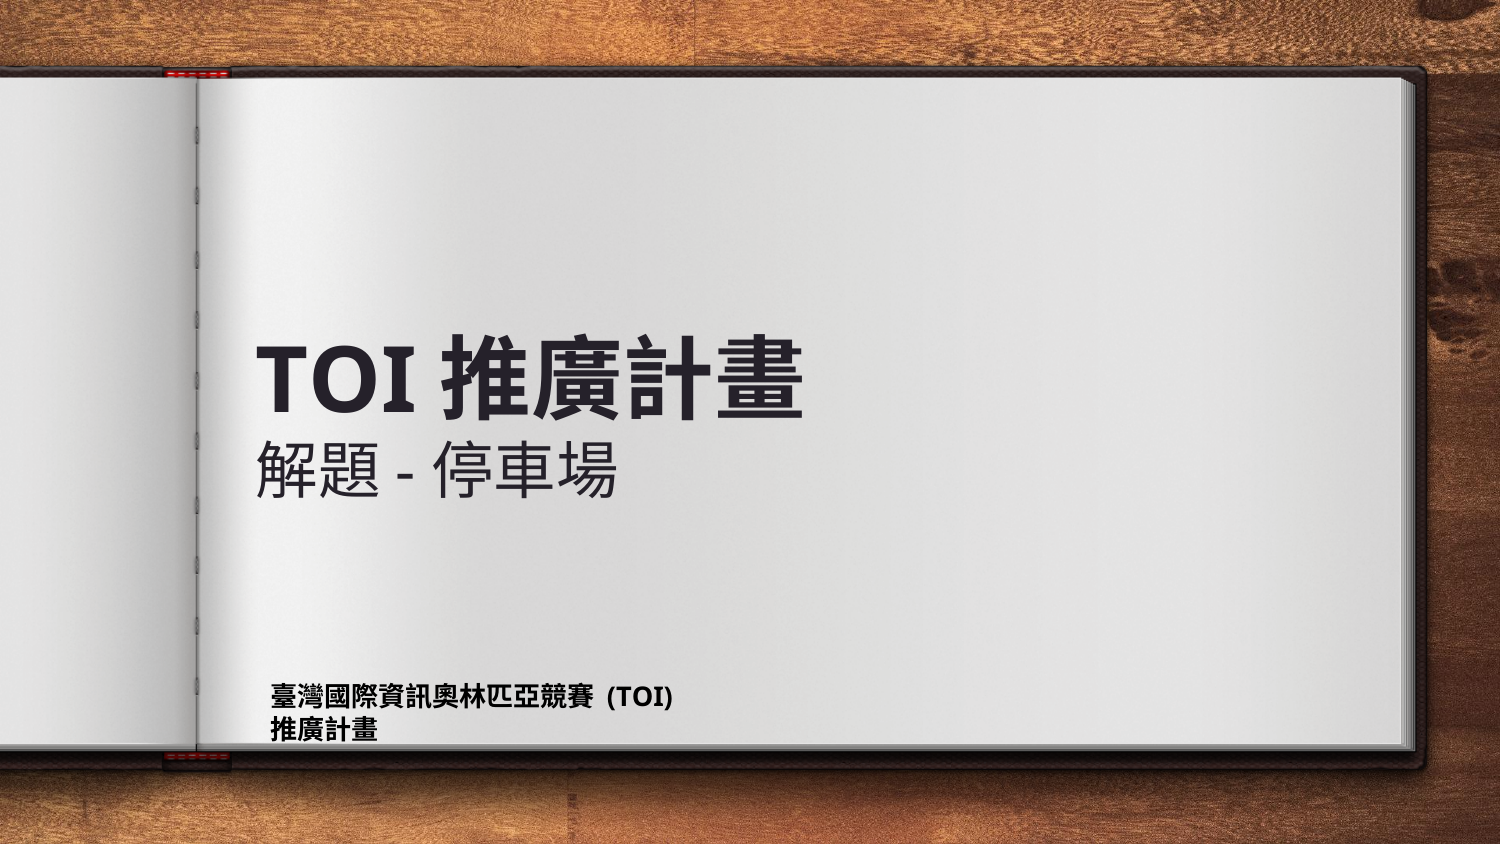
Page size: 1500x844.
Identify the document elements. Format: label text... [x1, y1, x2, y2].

text_box TOI推廣計畫 解題-停車場 [240, 262, 894, 565]
